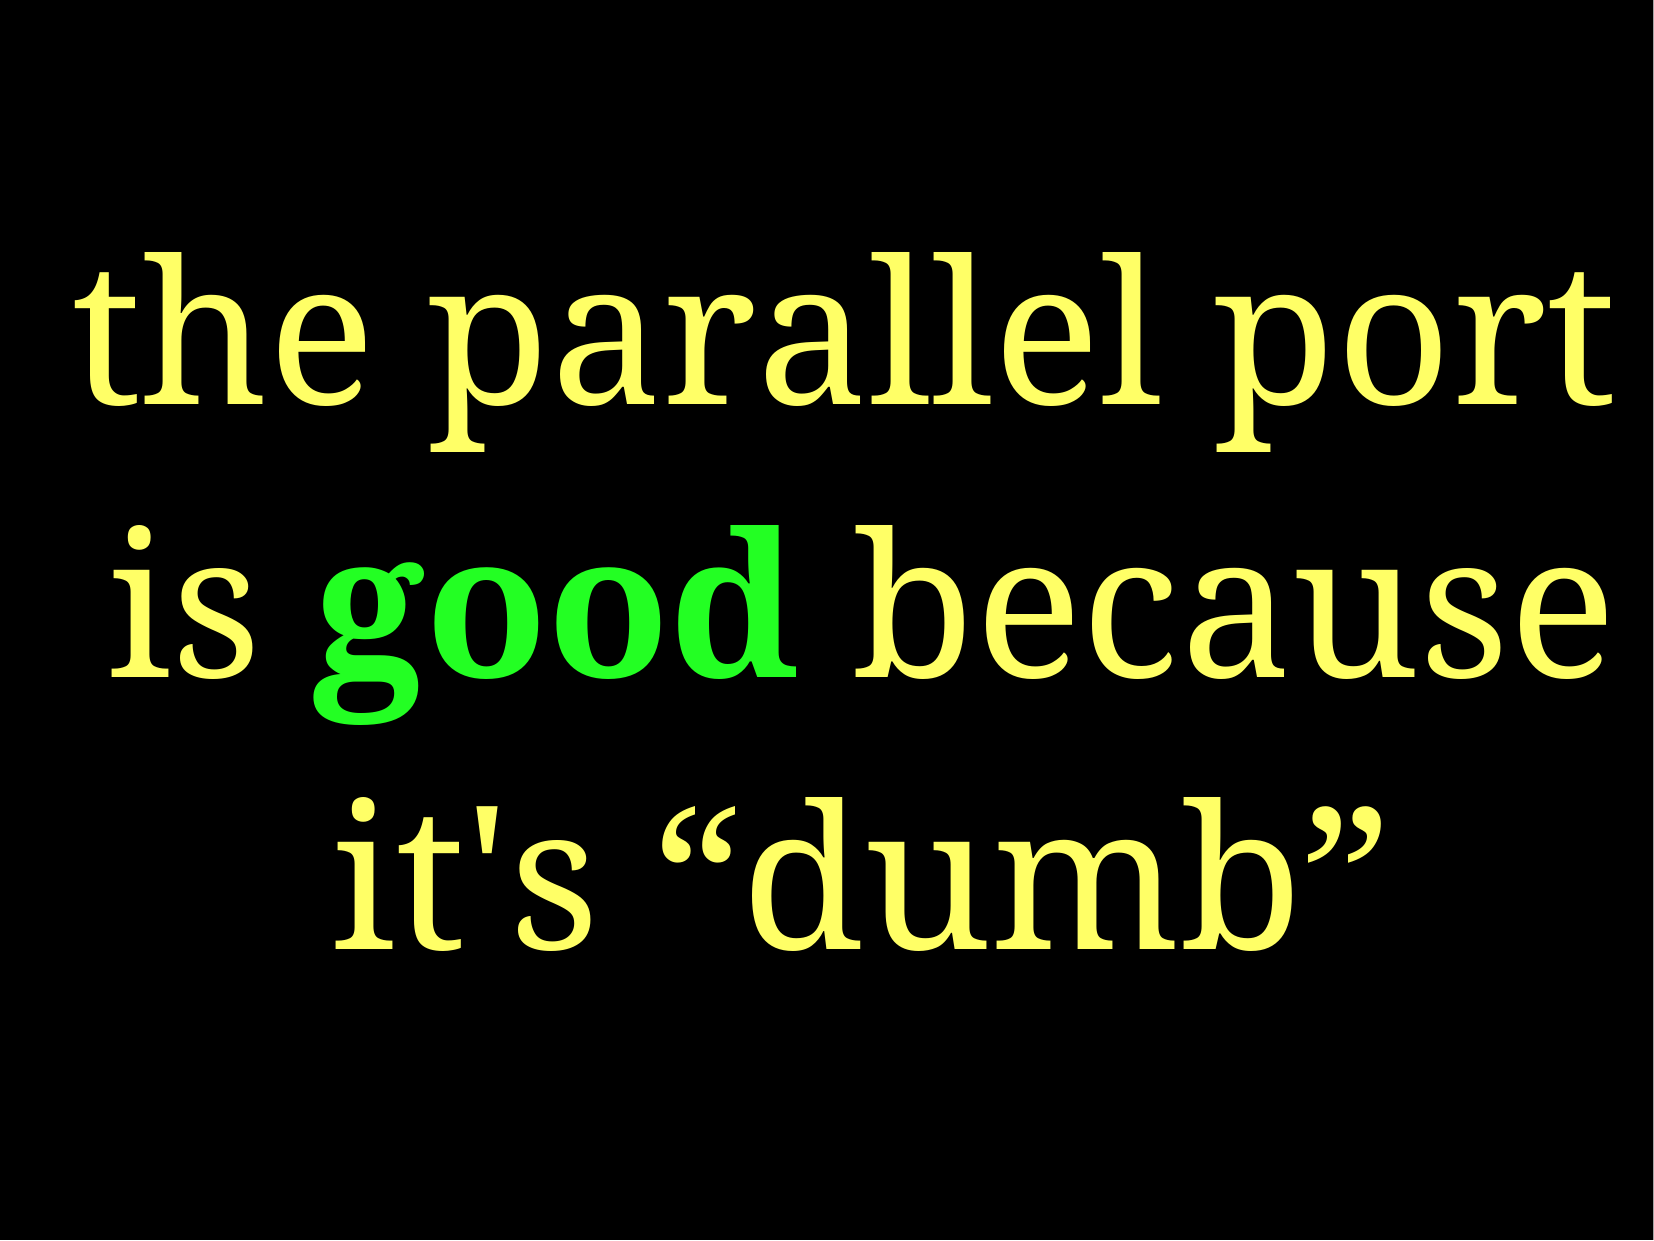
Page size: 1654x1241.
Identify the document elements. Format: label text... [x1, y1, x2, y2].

subtitle the parallel port is good because it's “dumb” [0, 85, 1654, 1114]
